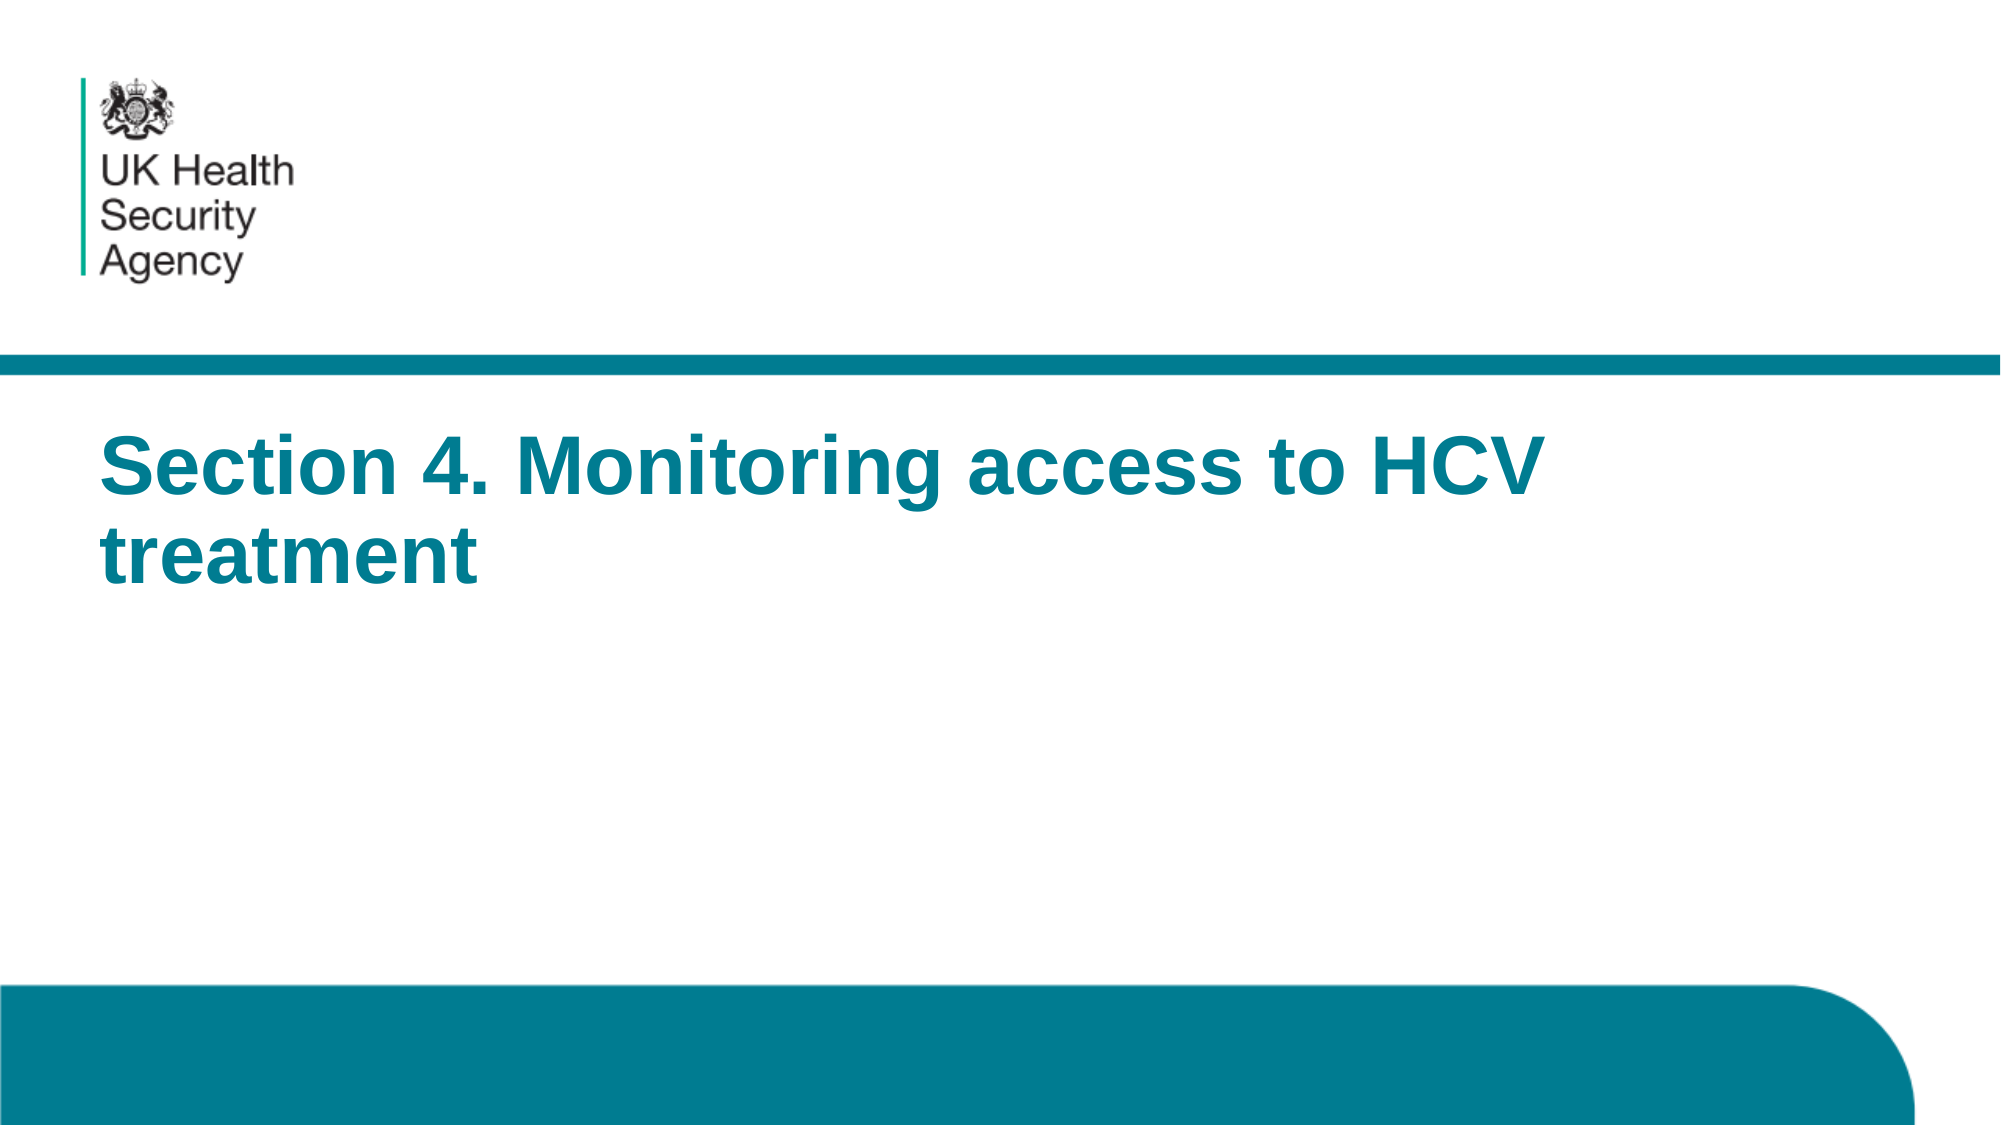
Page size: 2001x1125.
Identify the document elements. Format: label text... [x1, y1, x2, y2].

title Section 4. Monitoring access to HCV treatment [84, 414, 1804, 807]
